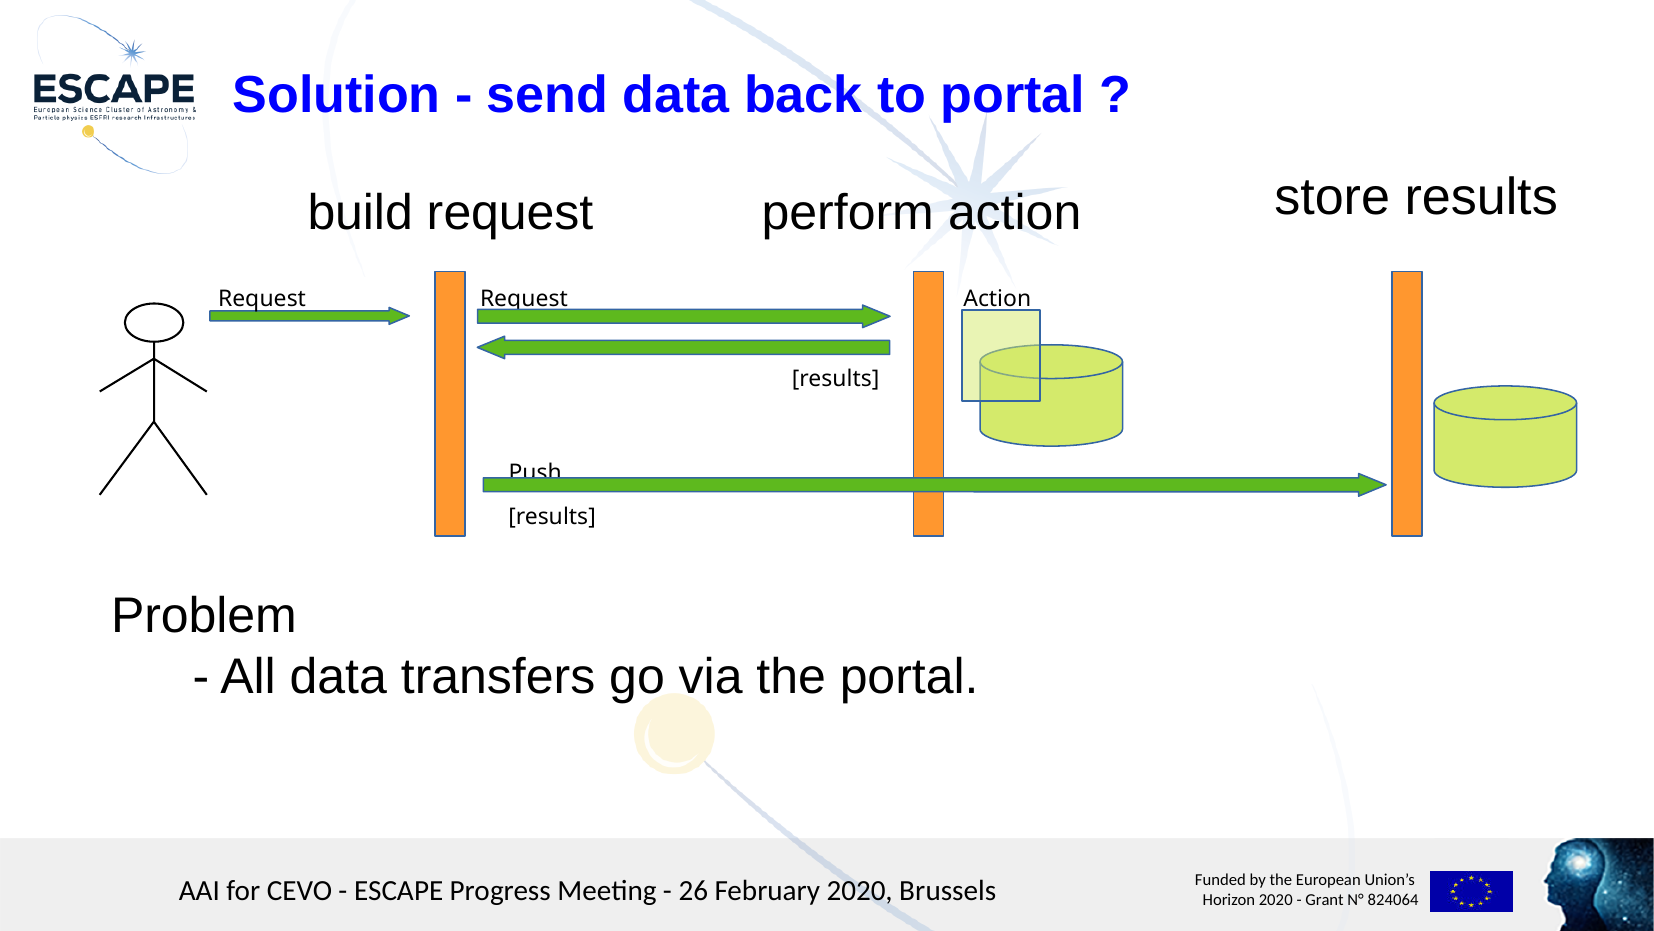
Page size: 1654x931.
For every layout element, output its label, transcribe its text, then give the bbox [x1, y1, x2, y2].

text_box [1434, 385, 1577, 488]
text_box Request [466, 277, 620, 333]
text_box store results [1241, 163, 1591, 224]
text_box [483, 271, 1387, 536]
text_box perform action [733, 172, 1110, 230]
text_box [962, 310, 1123, 447]
text_box [209, 311, 410, 325]
text_box [results] [745, 357, 926, 391]
text_box build request [280, 172, 621, 230]
text_box [results] [462, 494, 642, 528]
text_box Action [949, 276, 1070, 310]
text_box Push [467, 450, 603, 484]
text_box [1391, 271, 1422, 536]
title Solution - send data back to portal ? [221, 21, 1540, 162]
text_box - All data transfers go via the portal. [179, 637, 1098, 694]
text_box [477, 336, 890, 359]
picture [0, 0, 1654, 931]
text_box Request [204, 277, 400, 311]
text_box [435, 271, 466, 536]
text_box [477, 305, 891, 328]
text_box Problem [97, 575, 410, 633]
text_box build request [478, 205, 491, 226]
